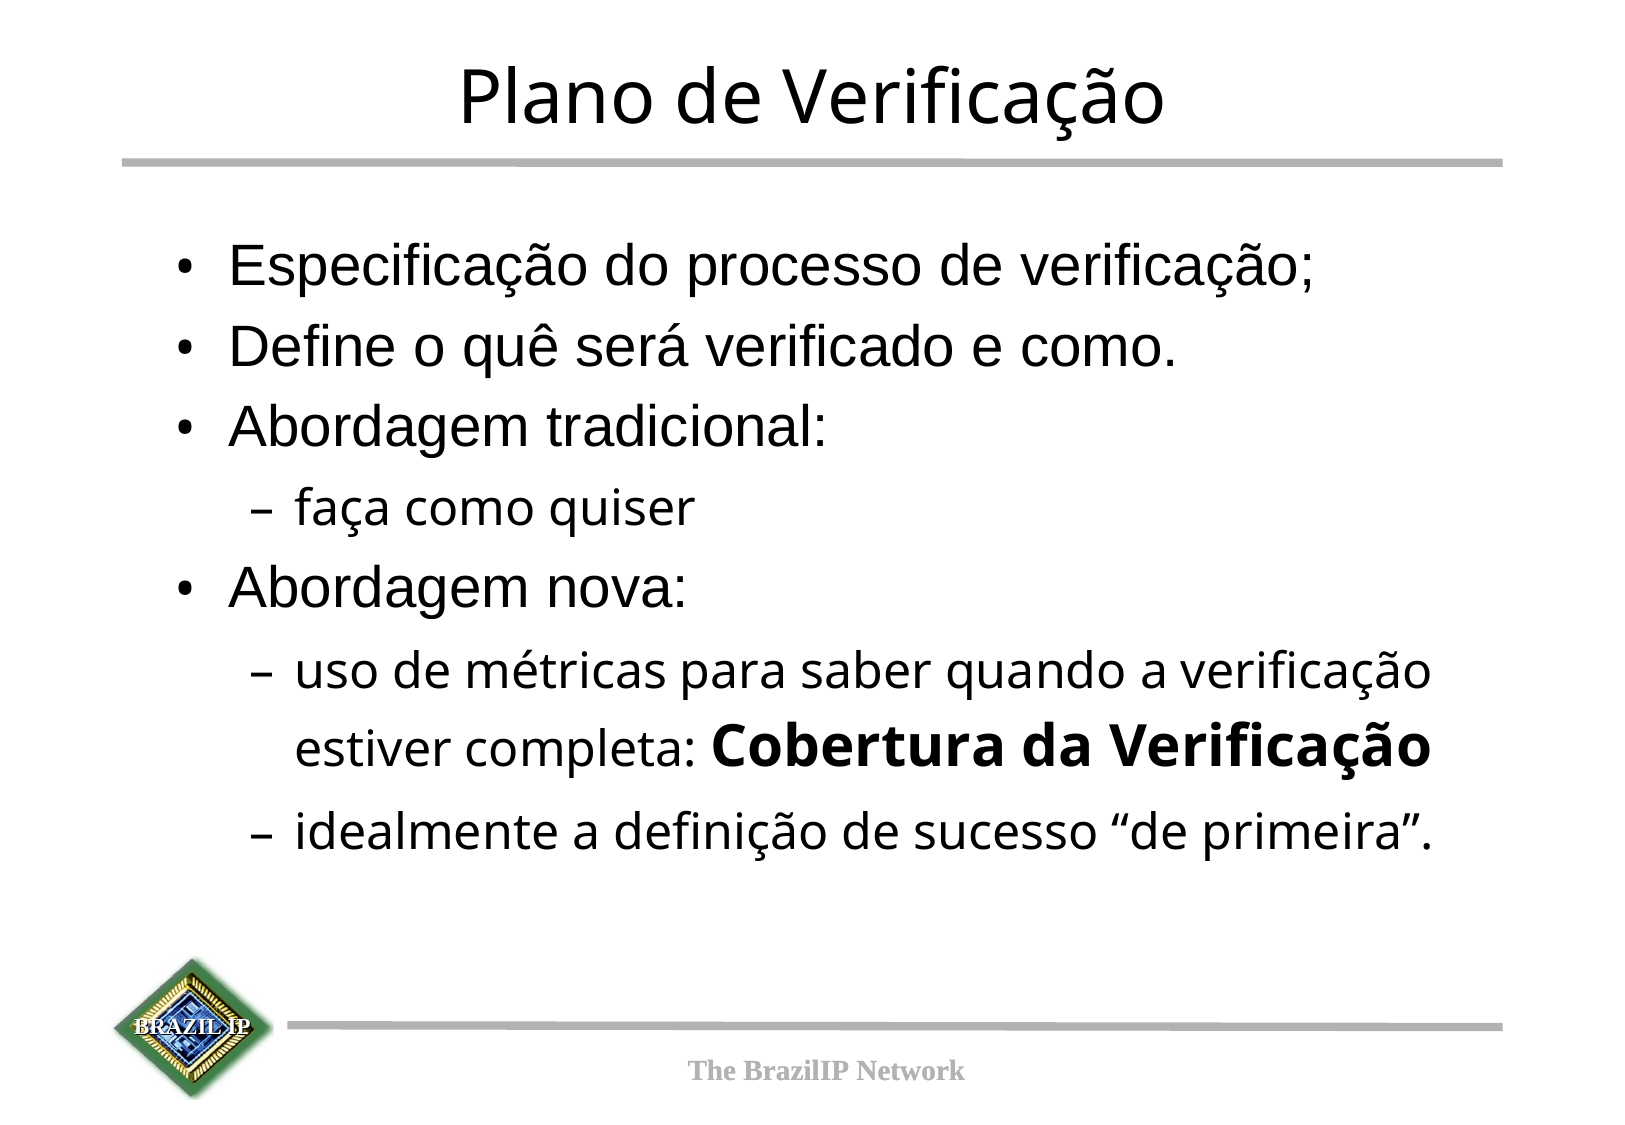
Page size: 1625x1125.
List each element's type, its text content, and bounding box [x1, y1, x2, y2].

list Especificação do processo de verificação; Define o quê será verificado e como. Abordagem tradicional: faça como quiser Abordagem nova: uso de métricas para saber quando a verificação estiver completa: Cobertura da Verificação idealmente a definição de sucesso “de primeira”. [159, 224, 1475, 984]
title Plano de Verificação [121, 41, 1503, 147]
picture [108, 953, 274, 1100]
